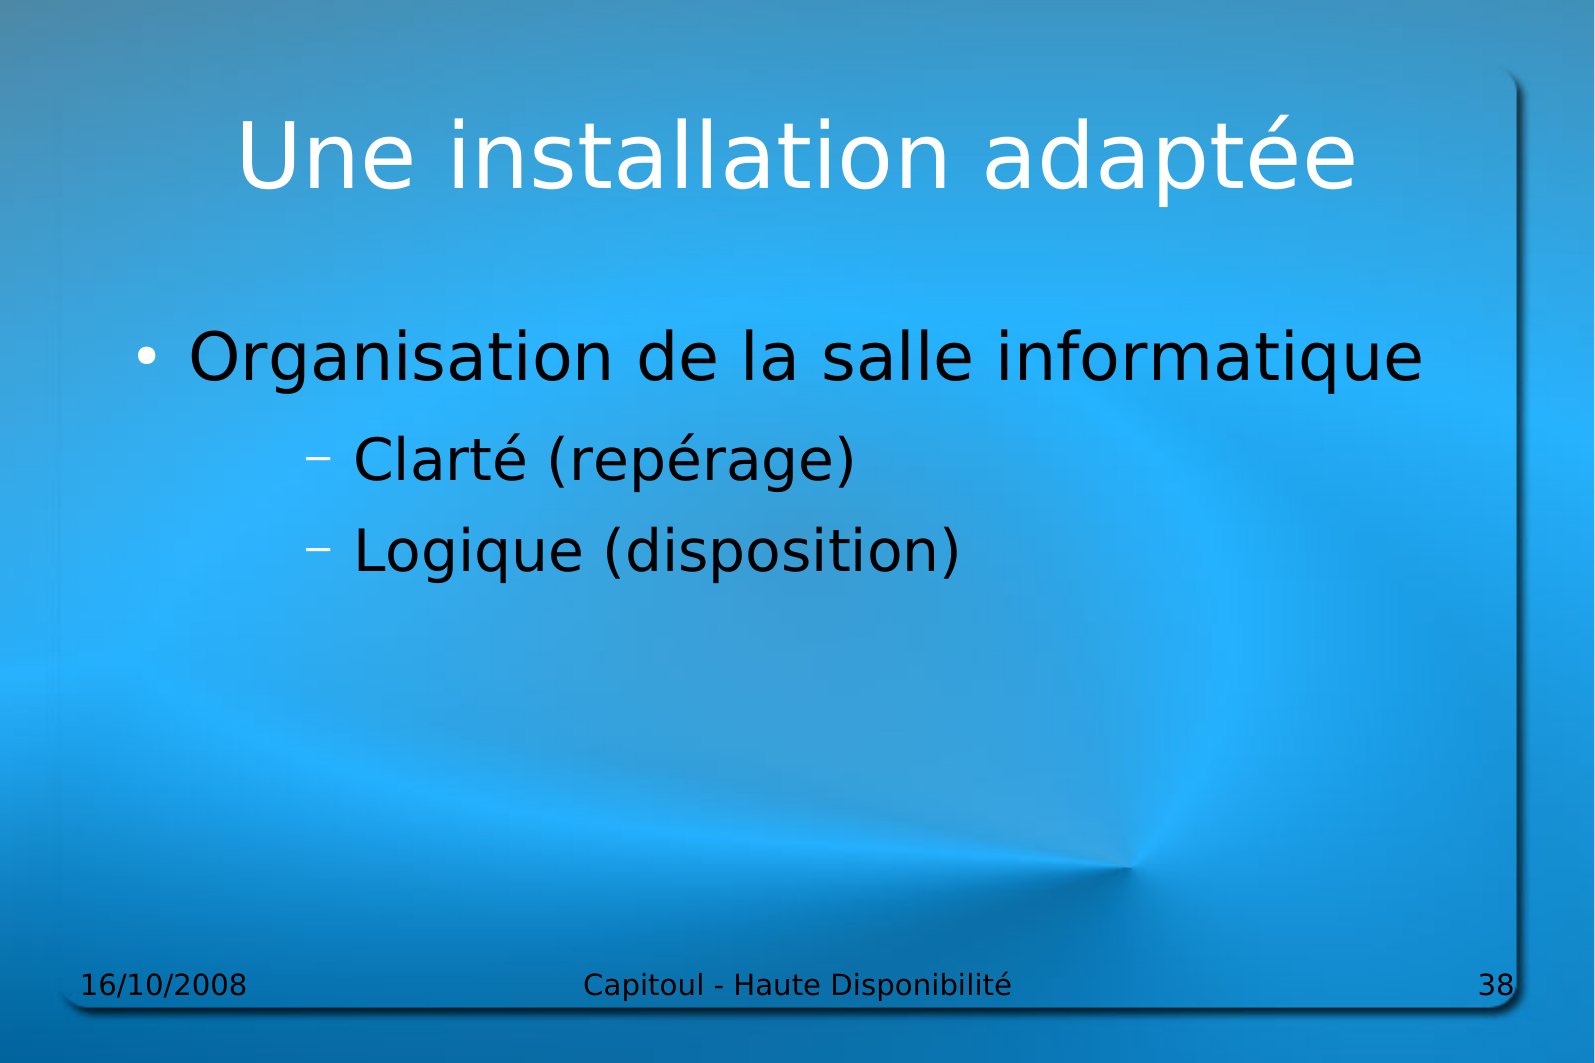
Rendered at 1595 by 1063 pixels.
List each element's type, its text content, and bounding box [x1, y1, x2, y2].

title Une installation adaptée [117, 103, 1479, 211]
list Organisation de la salle informatique Clarté (repérage) Logique (disposition) [117, 318, 1479, 927]
picture [0, 0, 1595, 1063]
